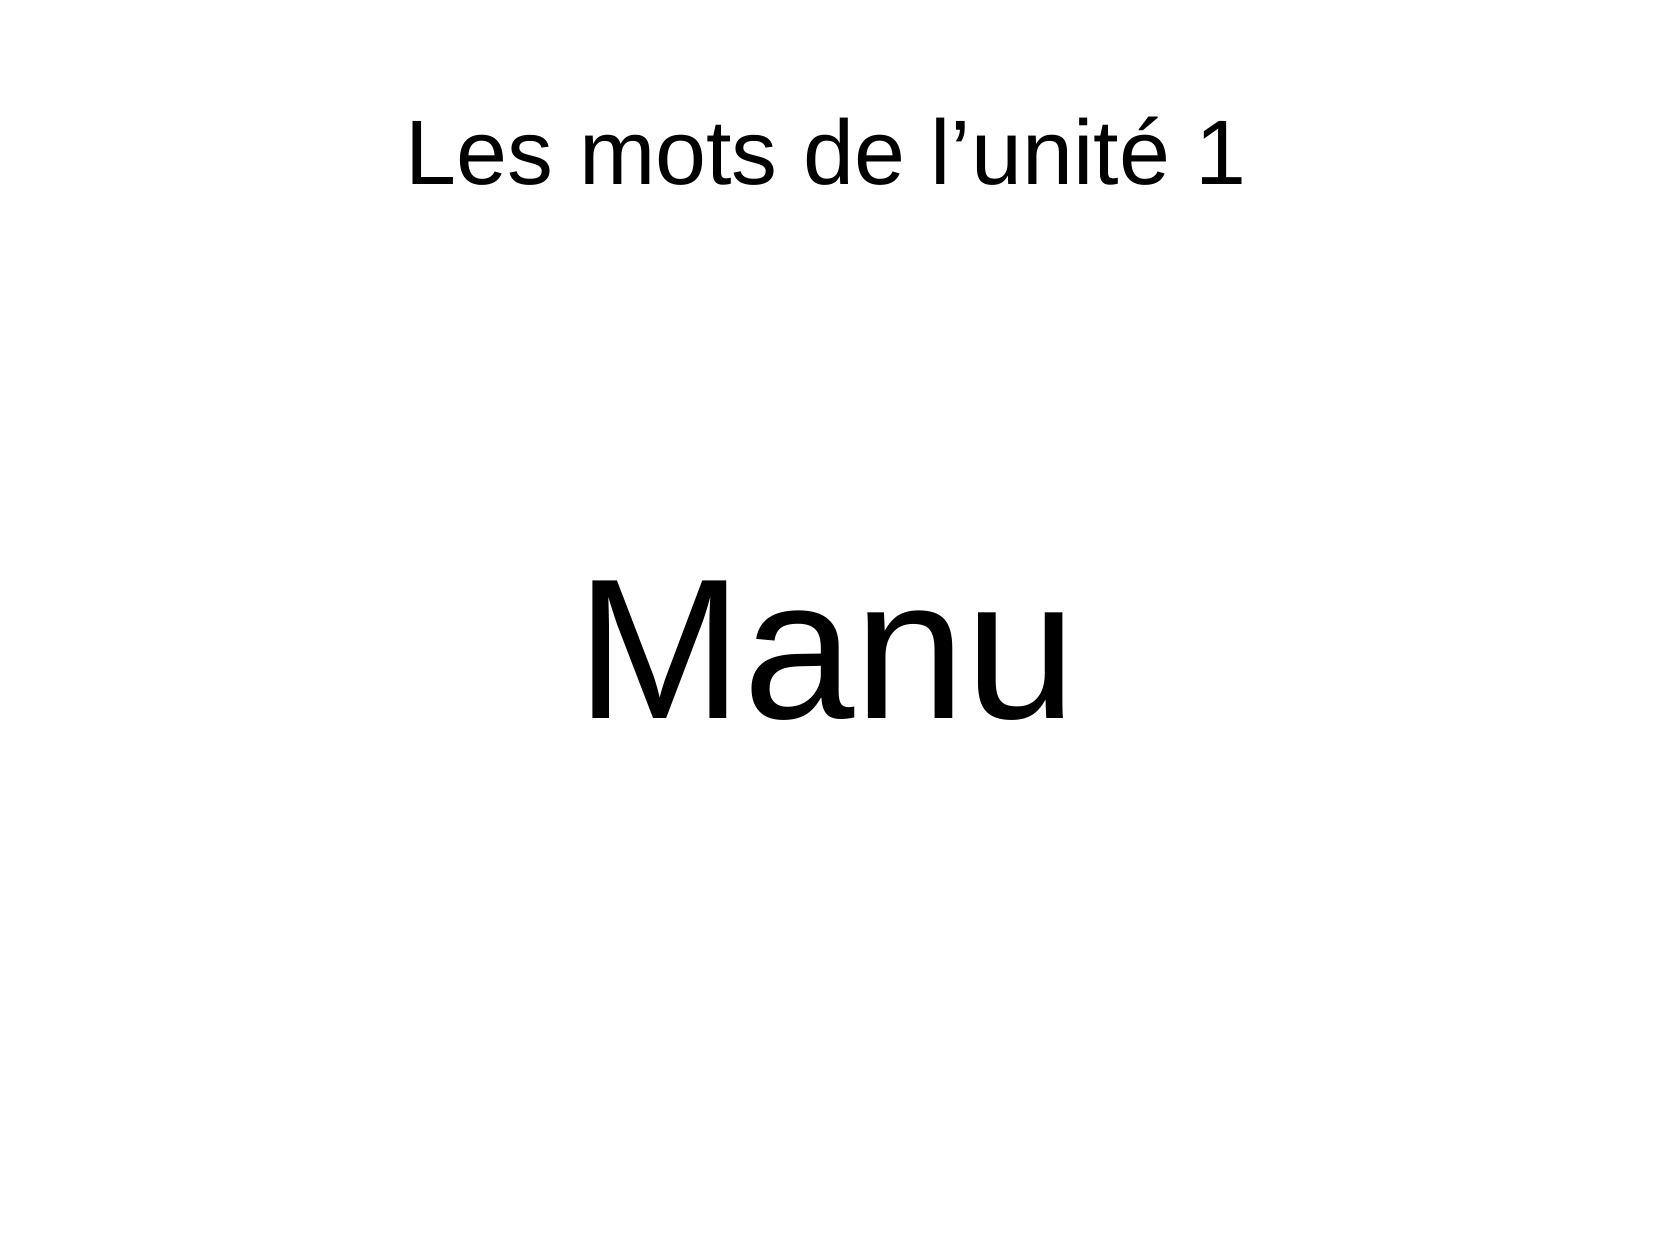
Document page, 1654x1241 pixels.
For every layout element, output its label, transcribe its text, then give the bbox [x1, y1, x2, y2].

title Les mots de l’unité 1 [82, 49, 1571, 257]
subtitle Manu [82, 290, 1571, 1010]
